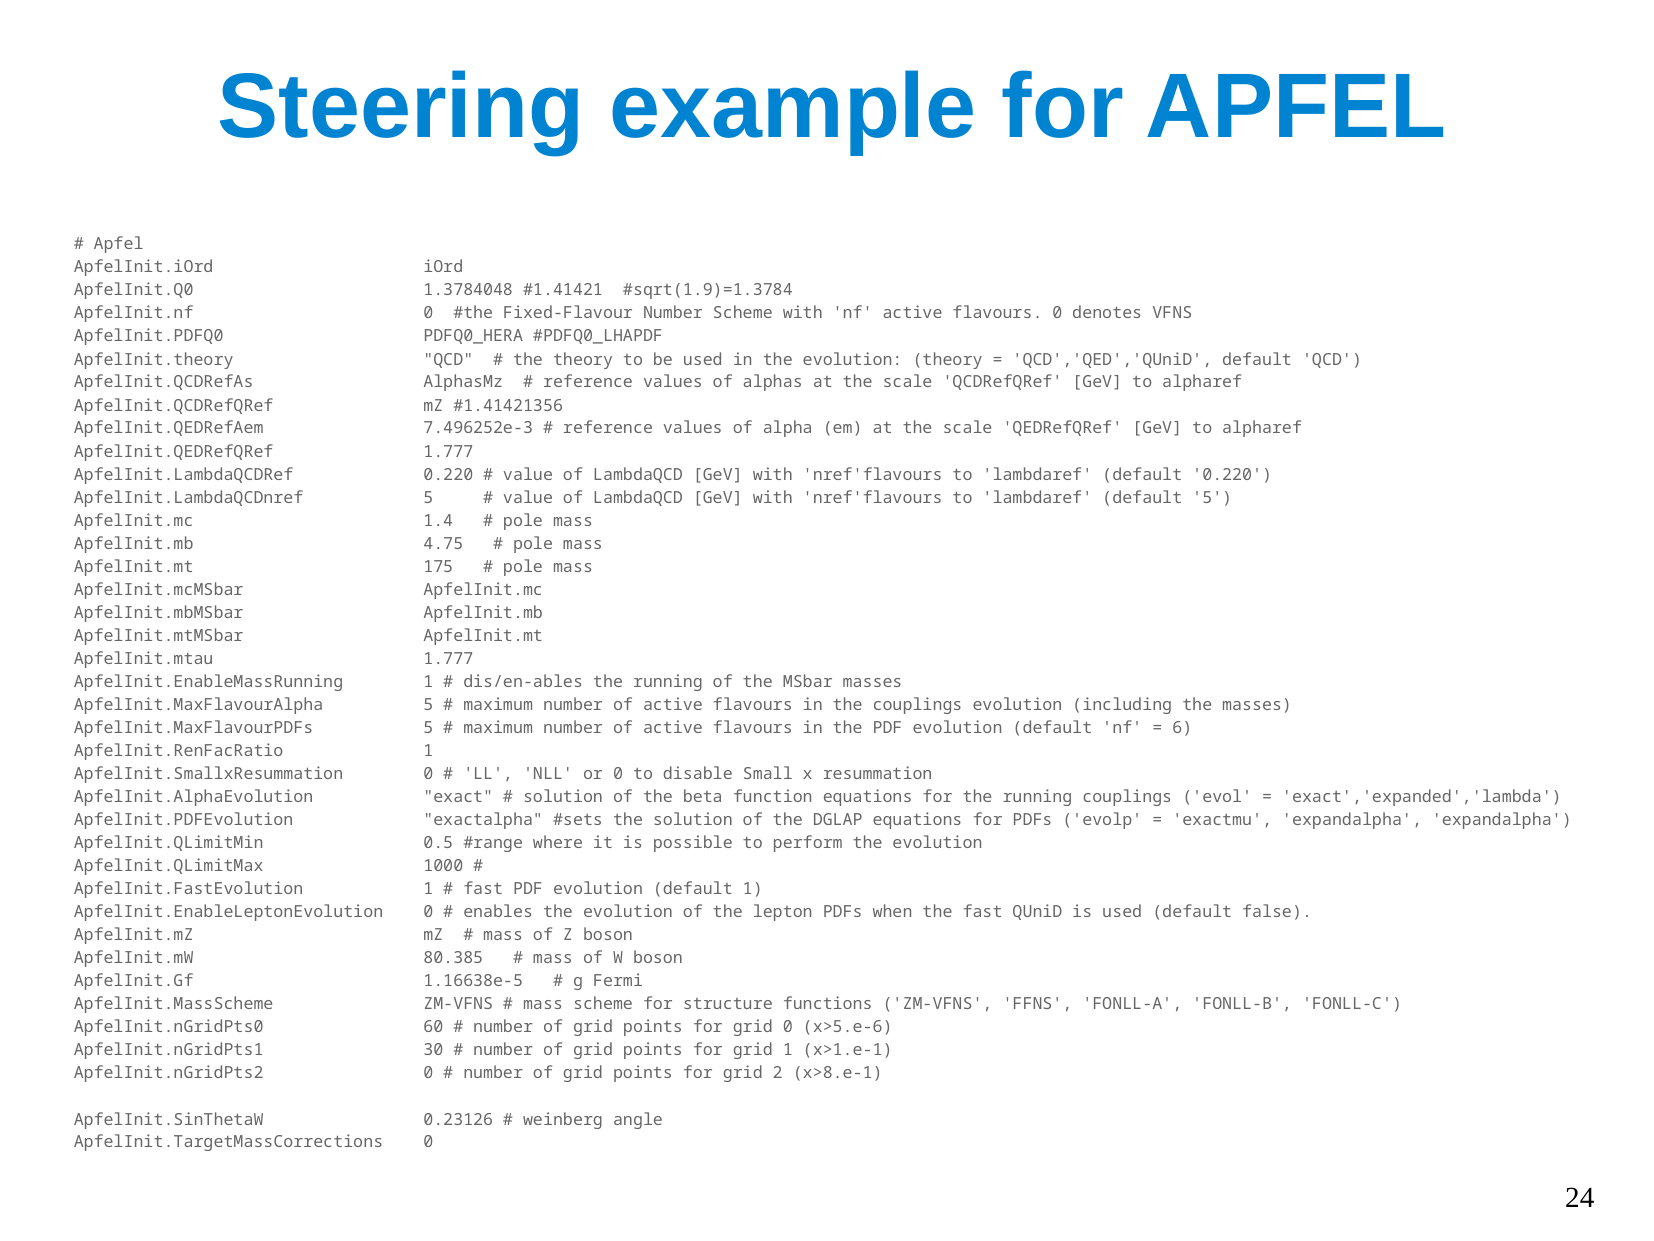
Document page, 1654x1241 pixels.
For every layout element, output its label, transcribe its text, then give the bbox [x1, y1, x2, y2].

title Steering example for APFEL [70, 35, 1595, 178]
text_box # Apfel ApfelInit.iOrd iOrd ApfelInit.Q0 1.3784048 #1.41421 #sqrt(1.9)=1.3784 ApfelInit.nf 0 #the Fixed-Flavour Number Scheme with 'nf' active flavours. 0 denotes VFNS ApfelInit.PDFQ0 PDFQ0_HERA #PDFQ0_LHAPDF ApfelInit.theory "QCD" # the theory to be used in the evolution: (theory = 'QCD','QED','QUniD', default 'QCD') ApfelInit.QCDRefAs AlphasMz # reference values of alphas at the scale 'QCDRefQRef' [GeV] to alpharef ApfelInit.QCDRefQRef mZ #1.41421356 ApfelInit.QEDRefAem 7.496252e-3 # reference values of alpha (em) at the scale 'QEDRefQRef' [GeV] to alpharef ApfelInit.QEDRefQRef 1.777 ApfelInit.LambdaQCDRef 0.220 # value of LambdaQCD [GeV] with 'nref'flavours to 'lambdaref' (default '0.220') ApfelInit.LambdaQCDnref 5 # value of LambdaQCD [GeV] with 'nref'flavours to 'lambdaref' (default '5') ApfelInit.mc 1.4 # pole mass ApfelInit.mb 4.75 # pole mass ApfelInit.mt 175 # pole mass ApfelInit.mcMSbar ApfelInit.mc ApfelInit.mbMSbar ApfelInit.mb ApfelInit.mtMSbar ApfelInit.mt ApfelInit.mtau 1.777 ApfelInit.EnableMassRunning 1 # dis/en-ables the running of the MSbar masses ApfelInit.MaxFlavourAlpha 5 # maximum number of active flavours in the couplings evolution (including the masses) ApfelInit.MaxFlavourPDFs 5 # maximum number of active flavours in the PDF evolution (default 'nf' = 6) ApfelInit.RenFacRatio 1 ApfelInit.SmallxResummation 0 # 'LL', 'NLL' or 0 to disable Small x resummation ApfelInit.AlphaEvolution "exact" # solution of the beta function equations for the running couplings ('evol' = 'exact','expanded','lambda') ApfelInit.PDFEvolution "exactalpha" #sets the solution of the DGLAP equations for PDFs ('evolp' = 'exactmu', 'expandalpha', 'expandalpha') ApfelInit.QLimitMin 0.5 #range where it is possible to perform the evolution ApfelInit.QLimitMax 1000 # ApfelInit.FastEvolution 1 # fast PDF evolution (default 1) ApfelInit.EnableLeptonEvolution 0 # enables the evolution of the lepton PDFs when the fast QUniD is used (default false). ApfelInit.mZ mZ # mass of Z boson ApfelInit.mW 80.385 # mass of W boson ApfelInit.Gf 1.16638e-5 # g Fermi ApfelInit.MassScheme ZM-VFNS # mass scheme for structure functions ('ZM-VFNS', 'FFNS', 'FONLL-A', 'FONLL-B', 'FONLL-C') ApfelInit.nGridPts0 60 # number of grid points for grid 0 (x>5.e-6) ApfelInit.nGridPts1 30 # number of grid points for grid 1 (x>1.e-1) ApfelInit.nGridPts2 0 # number of grid points for grid 2 (x>8.e-1) ApfelInit.SinThetaW 0.23126 # weinberg angle ApfelInit.TargetMassCorrections 0 [59, 224, 1654, 1051]
